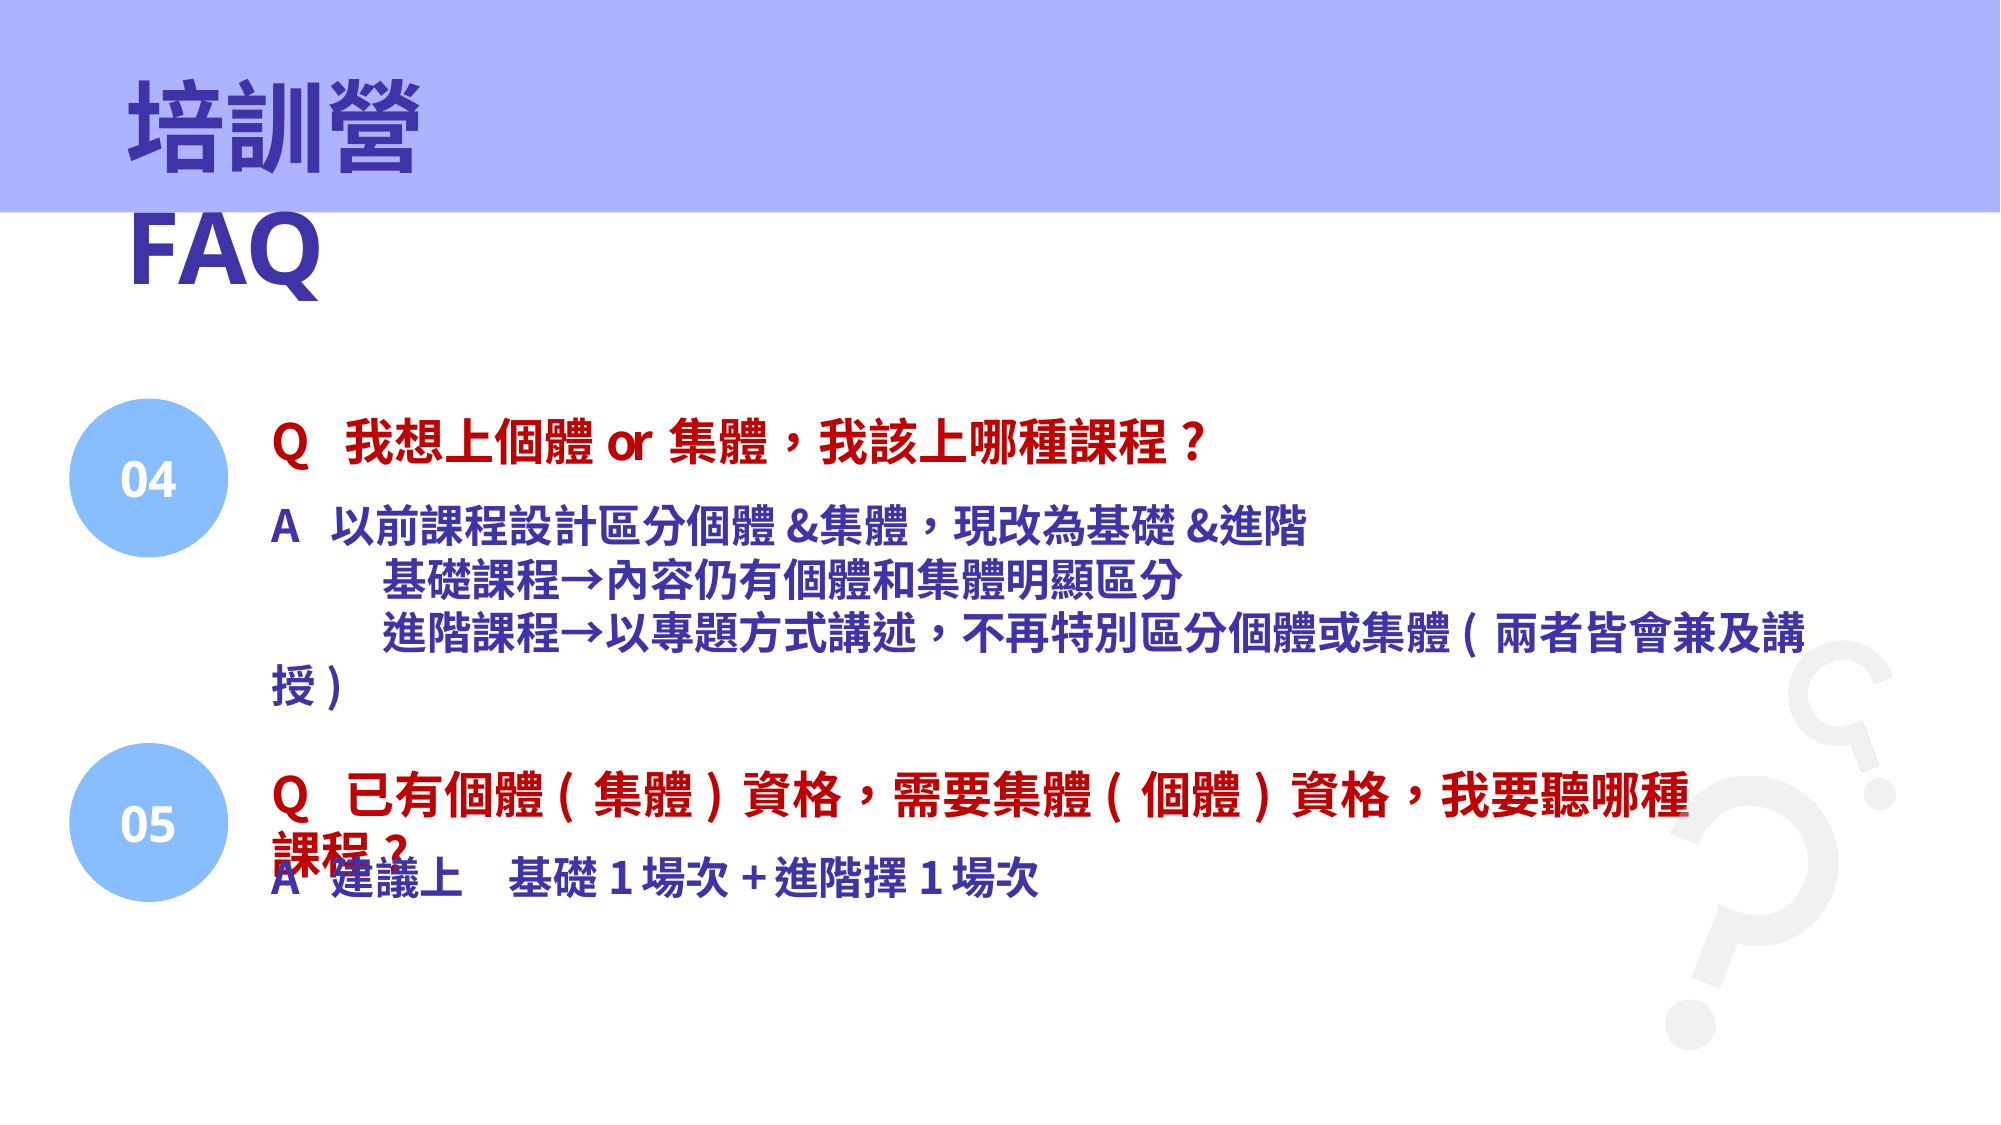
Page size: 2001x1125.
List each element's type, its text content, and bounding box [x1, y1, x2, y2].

title A 以前課程設計區分個體&集體，現改為基礎&進階 基礎課程→內容仍有個體和集體明顯區分 進階課程→以專題方式講述，不再特別區分個體或集體(兩者皆會兼及講授) [251, 477, 1870, 686]
text_box 培訓營 FAQ [178, 145, 203, 159]
title Q 我想上個體or集體，我該上哪種課程? [251, 390, 1289, 477]
picture [1493, 580, 2000, 1125]
title A 建議上 基礎1場次+進階擇1場次 [251, 830, 1565, 910]
text_box 05 [69, 742, 229, 902]
text_box 培訓營 FAQ [352, 156, 400, 162]
title Q 已有個體(集體)資格，需要集體(個體)資格，我要聽哪種課程? [251, 743, 1598, 830]
text_box 培訓營 FAQ [105, 44, 766, 170]
text_box 04 [69, 398, 229, 558]
text_box 培訓營 FAQ [359, 132, 390, 137]
